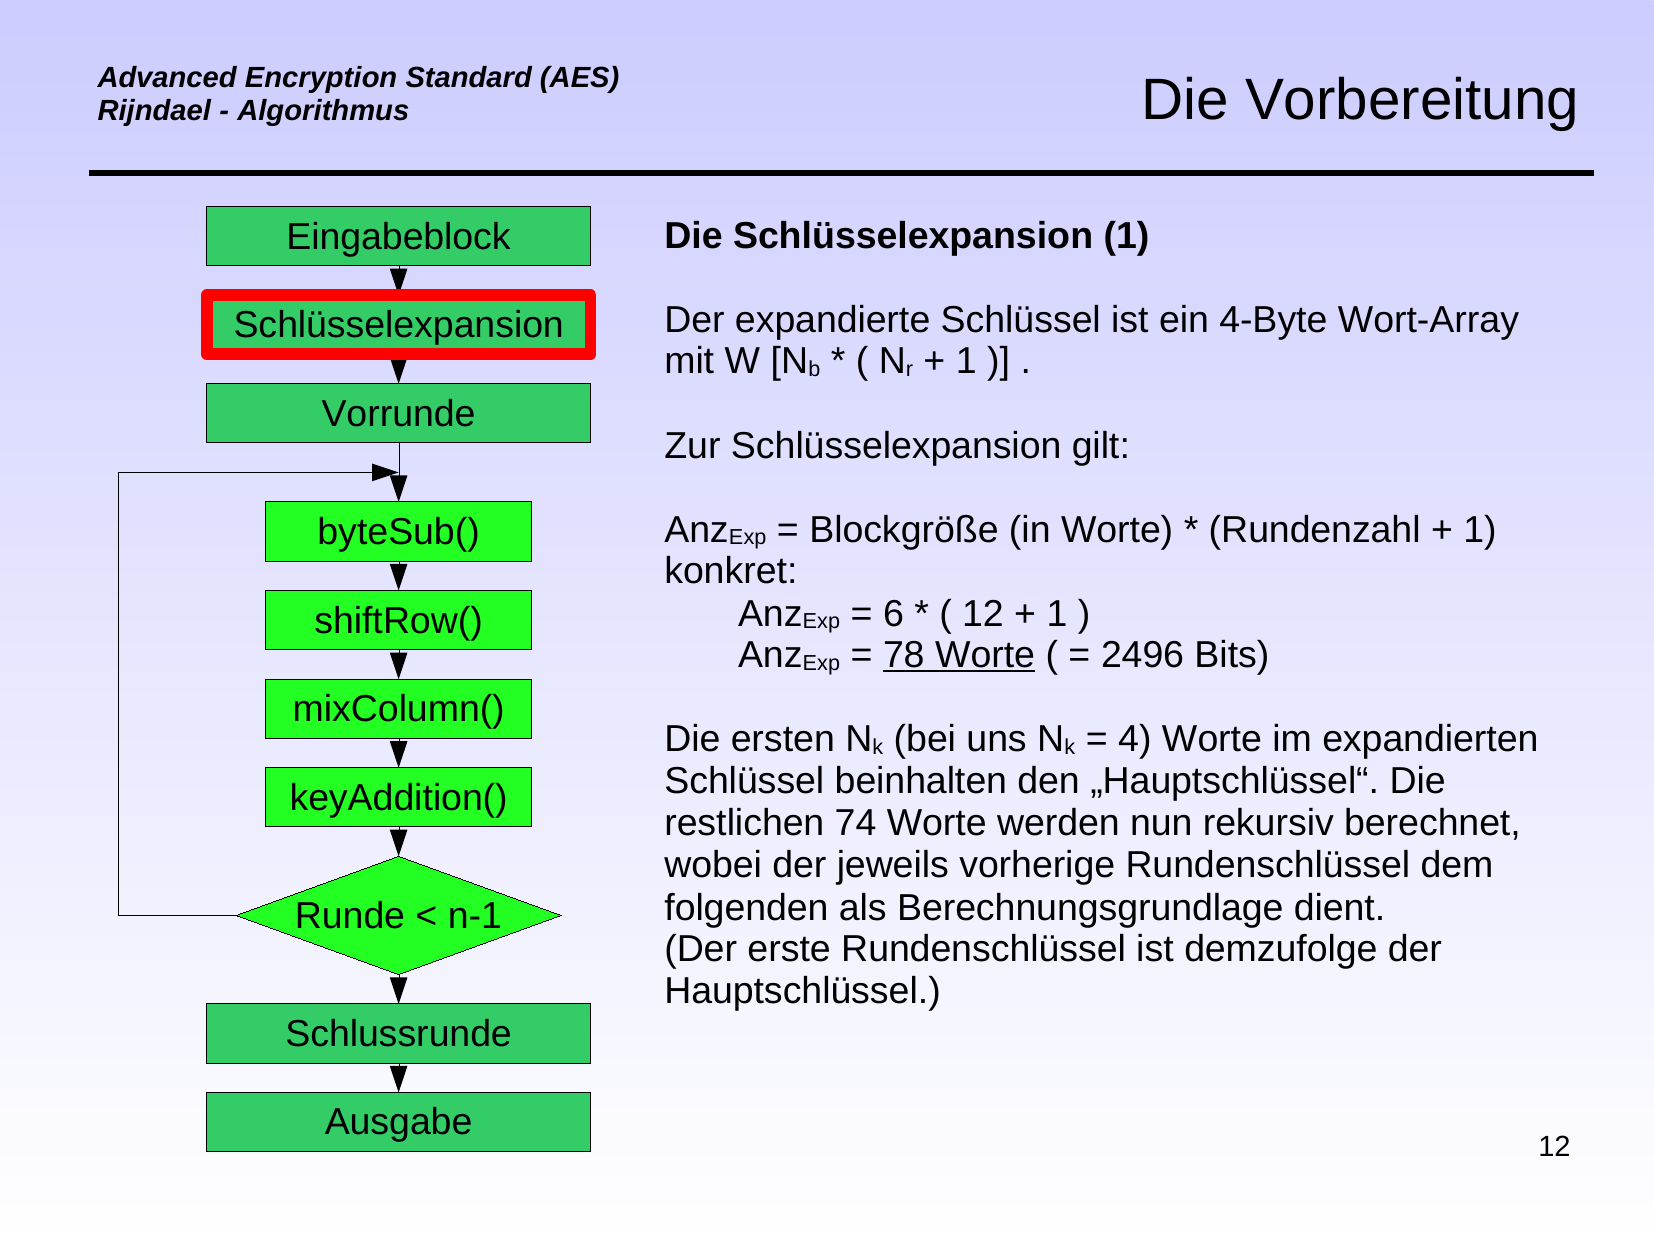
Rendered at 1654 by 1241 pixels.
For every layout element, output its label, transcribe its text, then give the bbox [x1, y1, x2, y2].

text_box Advanced Encryption Standard (AES) Rijndael - Algorithmus [82, 29, 650, 159]
text_box Schlussrunde [206, 1003, 591, 1064]
text_box Runde < n-1 [237, 856, 562, 975]
text_box [206, 295, 591, 355]
text_box keyAddition() [265, 767, 532, 827]
text_box Die Vorbereitung [767, 59, 1595, 139]
text_box mixColumn() [265, 679, 532, 739]
text_box Ausgabe [206, 1092, 591, 1152]
text_box byteSub() [265, 501, 532, 562]
text_box shiftRow() [265, 590, 532, 650]
text_box Vorrunde [206, 383, 591, 443]
text_box Die Schlüsselexpansion (1) Der expandierte Schlüssel ist ein 4-Byte Wort-Array mit W [Nb * ( Nr + 1 )] . Zur Schlüsselexpansion gilt: AnzExp = Blockgröße (in Worte) * (Rundenzahl + 1) konkret: AnzExp = 6 * ( 12 + 1 ) AnzExp = 78 Worte ( = 2496 Bits) Die ersten Nk (bei uns Nk = 4) Worte im expandierten Schlüssel beinhalten den „Hauptschlüssel“. Die restlichen 74 Worte werden nun rekursiv berechnet, wobei der jeweils vorherige Rundenschlüssel dem folgenden als Berechnungsgrundlage dient. (Der erste Rundenschlüssel ist demzufolge der Hauptschlüssel.) [649, 206, 1595, 1083]
text_box Eingabeblock [206, 206, 591, 266]
